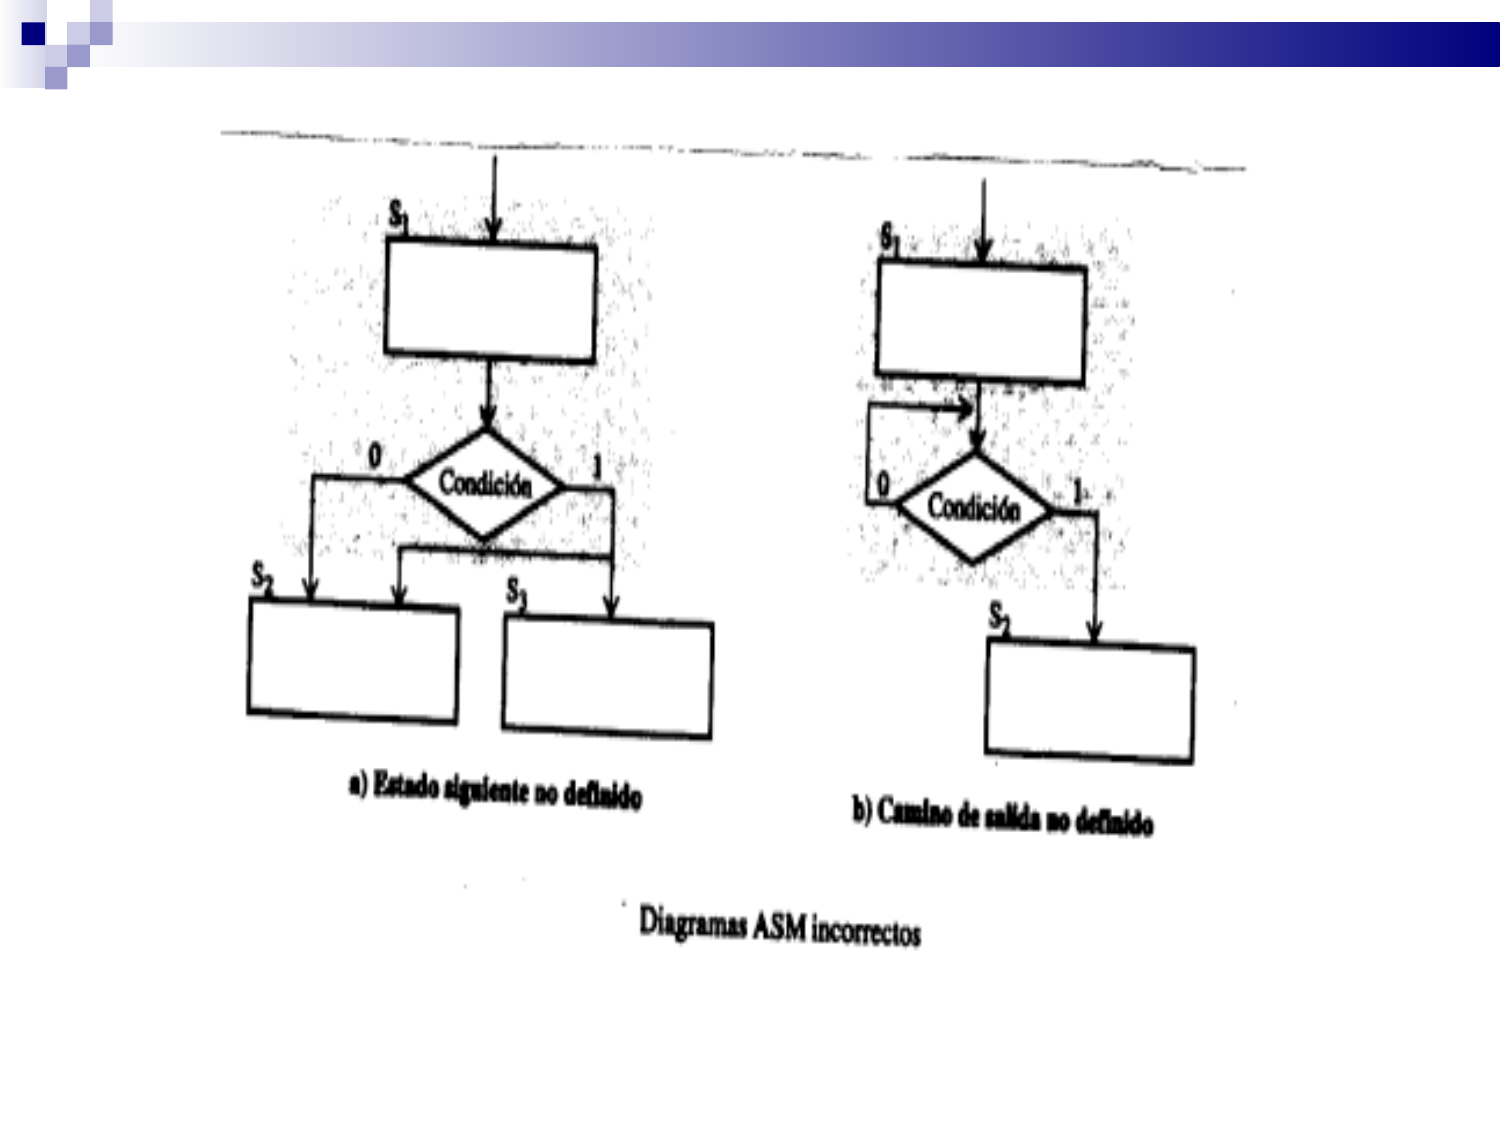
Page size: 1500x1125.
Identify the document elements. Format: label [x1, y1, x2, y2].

picture [147, 118, 1388, 1005]
